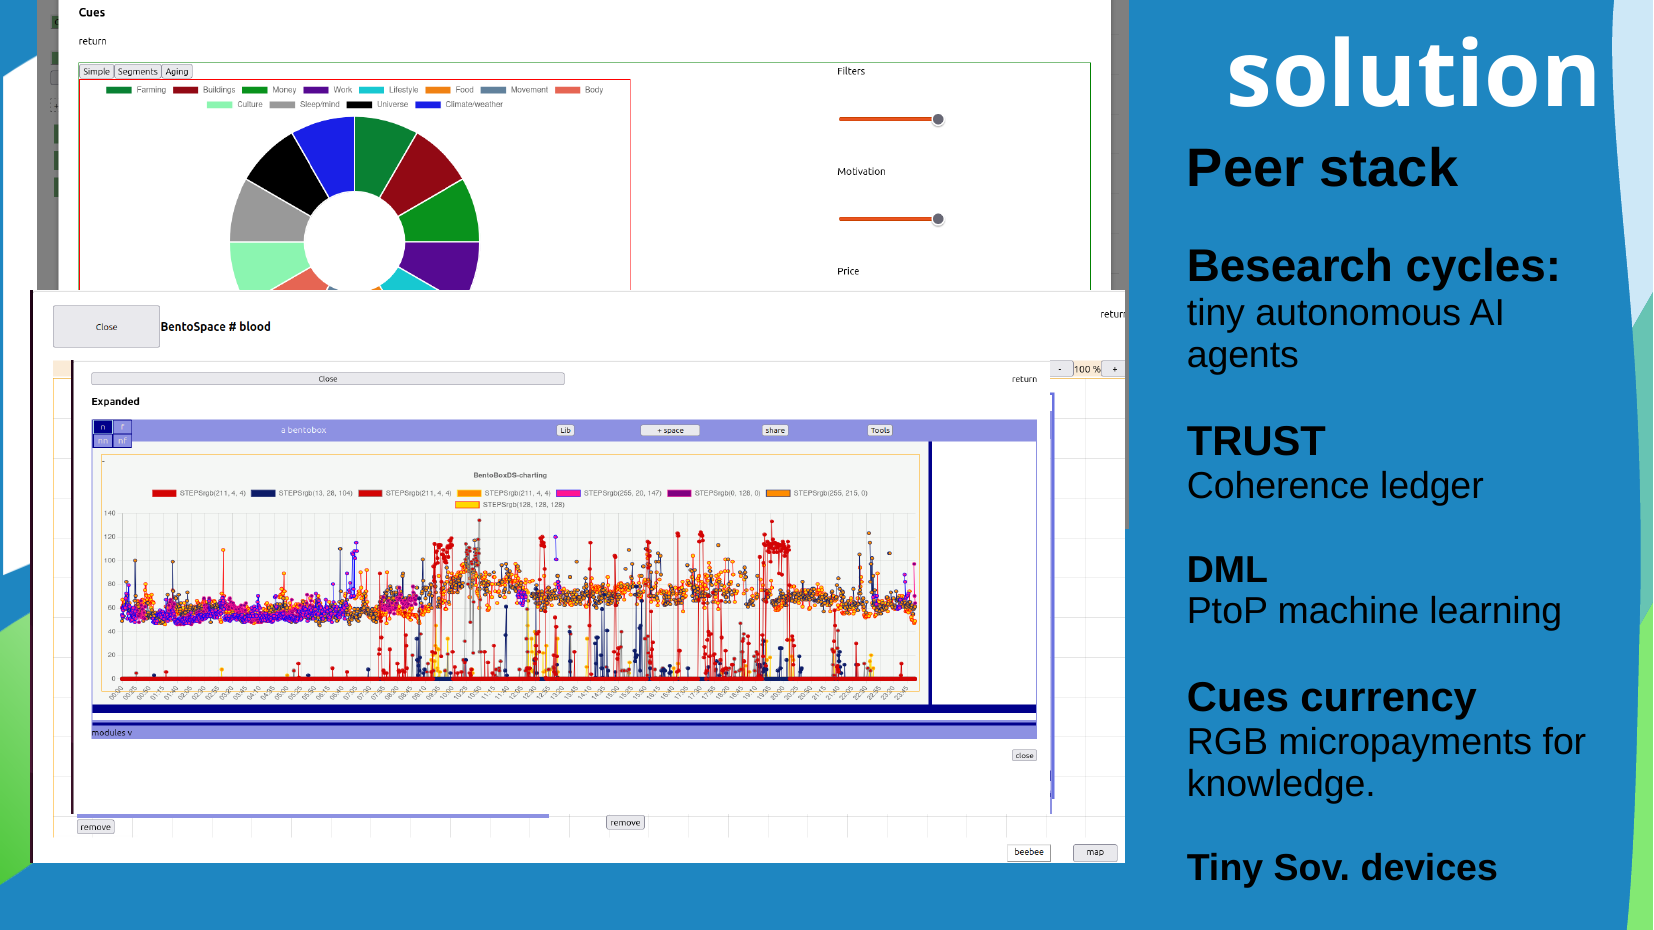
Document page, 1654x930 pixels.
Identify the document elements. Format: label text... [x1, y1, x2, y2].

text_box solution [1212, 7, 1653, 133]
text_box Peer stack Besearch cycles: tiny autonomous AI agents TRUST Coherence ledger DML PtoP machine learning Cues currency RGB micropayments for knowledge. Tiny Sov. devices [1172, 130, 1612, 930]
picture [0, 0, 1129, 885]
